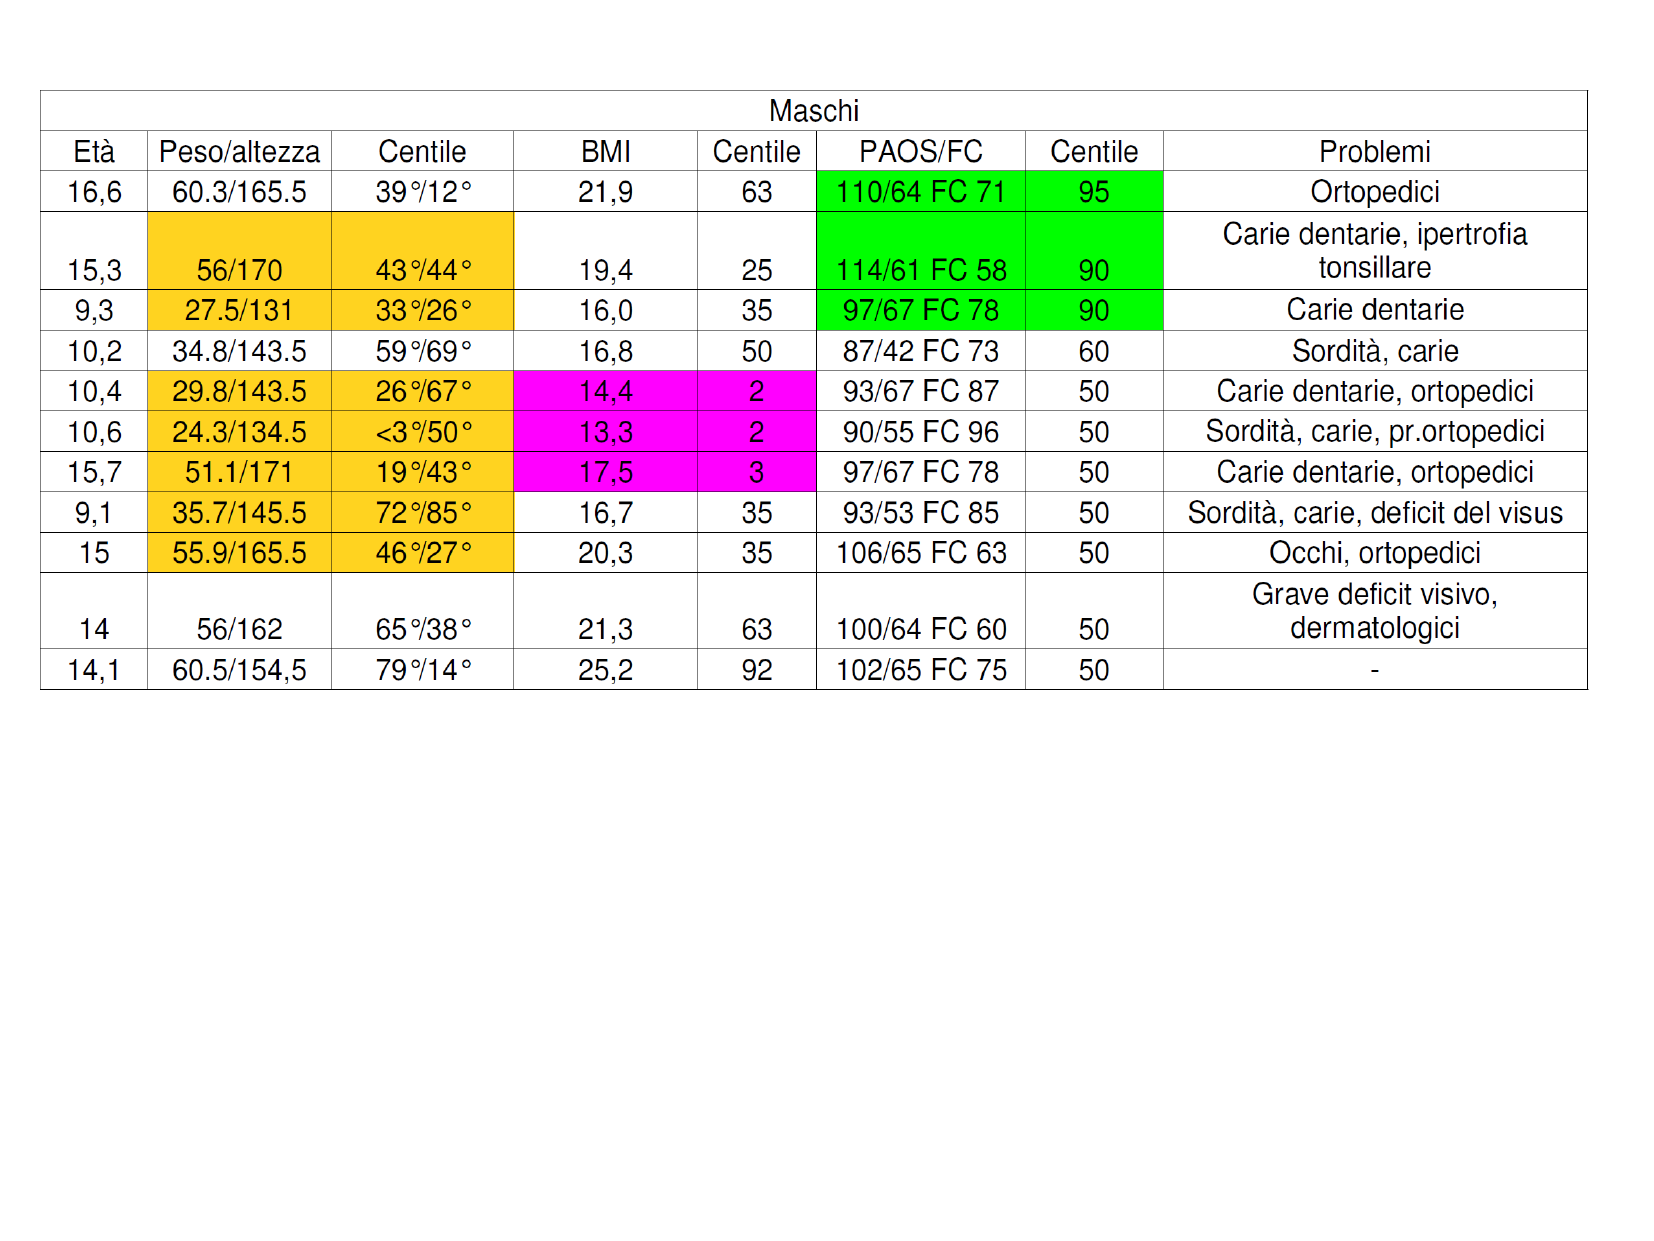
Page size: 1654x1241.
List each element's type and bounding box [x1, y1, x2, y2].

picture [36, 82, 1595, 697]
